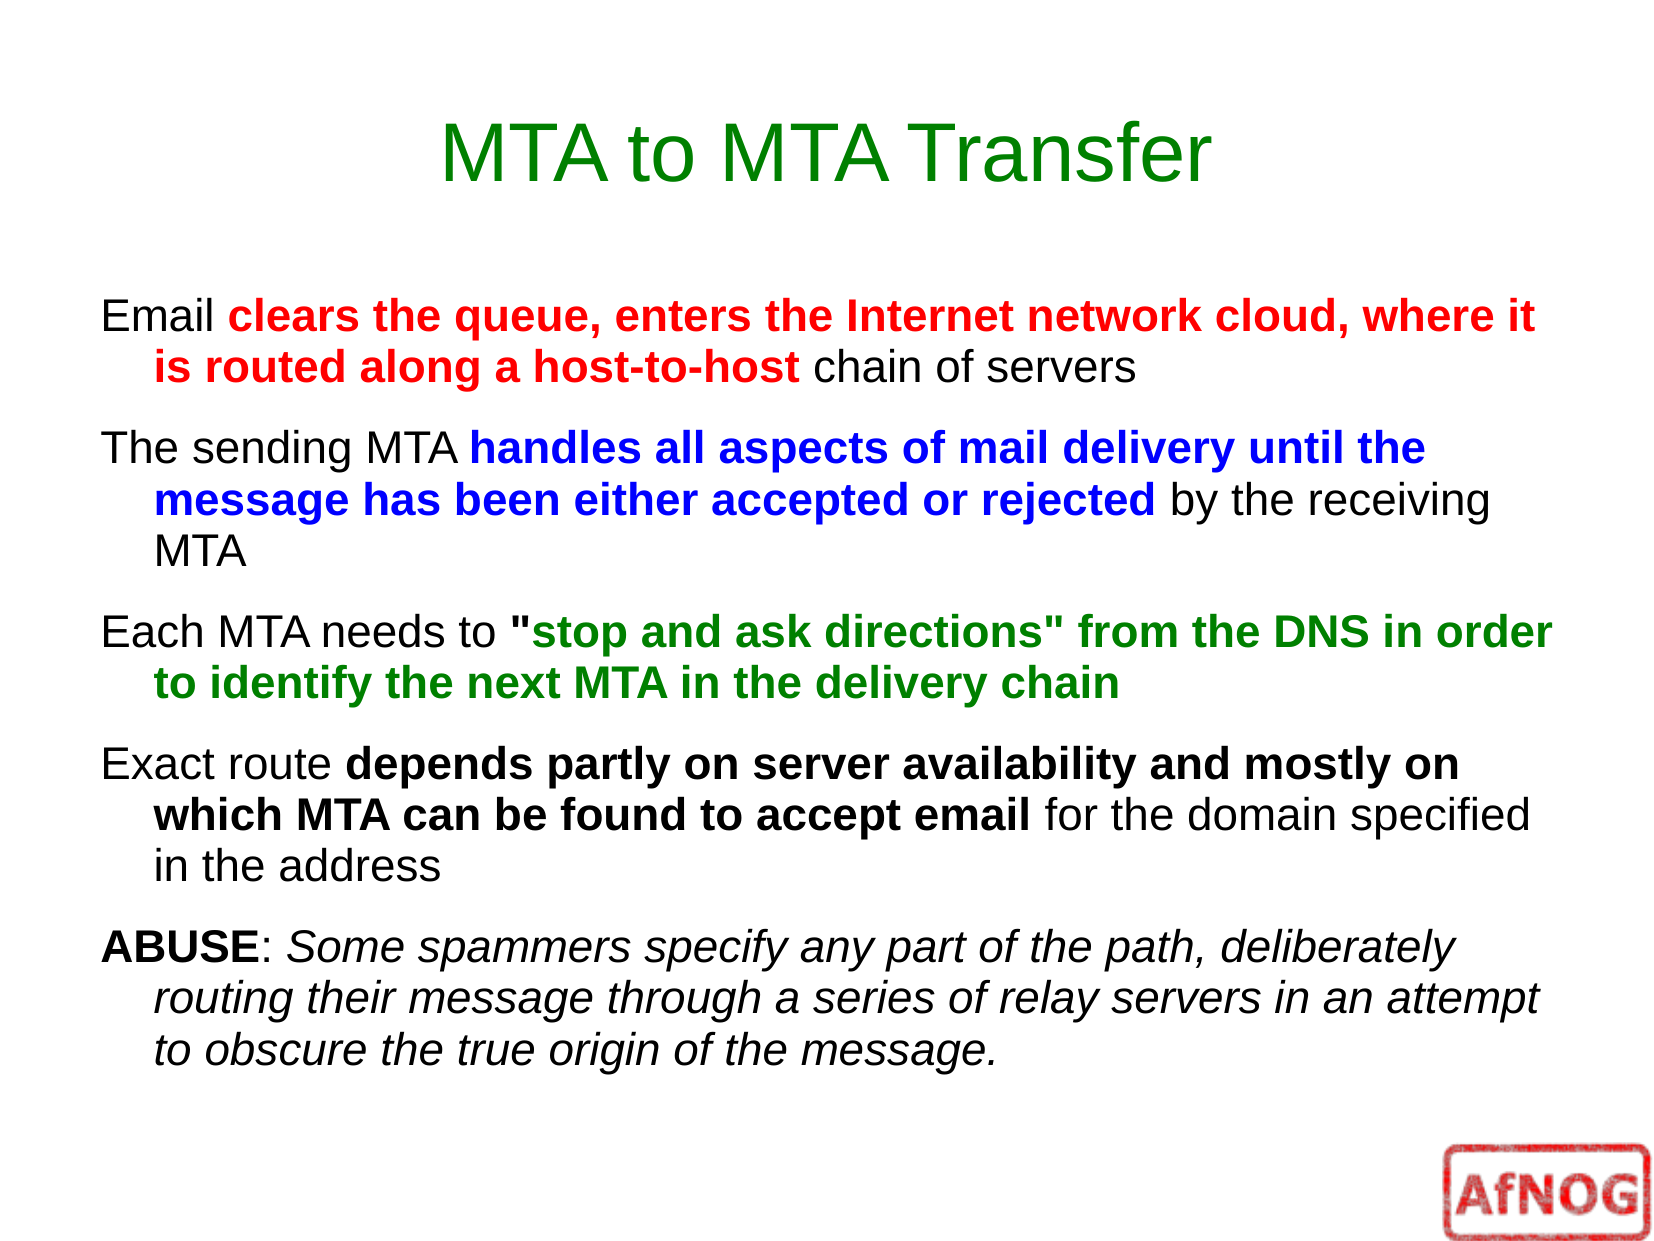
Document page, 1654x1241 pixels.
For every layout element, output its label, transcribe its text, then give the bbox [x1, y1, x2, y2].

list Email clears the queue, enters the Internet network cloud, where it is routed along a host-to-host chain of servers The sending MTA handles all aspects of mail delivery until the message has been either accepted or rejected by the receiving MTA Each MTA needs to "stop and ask directions" from the DNS in order to identify the next MTA in the delivery chain Exact route depends partly on server availability and mostly on which MTA can be found to accept email for the domain specified in the address ABUSE: Some spammers specify any part of the path, deliberately routing their message through a series of relay servers in an attempt to obscure the true origin of the message. [82, 290, 1571, 1094]
title MTA to MTA Transfer [82, 56, 1571, 250]
picture [1441, 1141, 1654, 1241]
